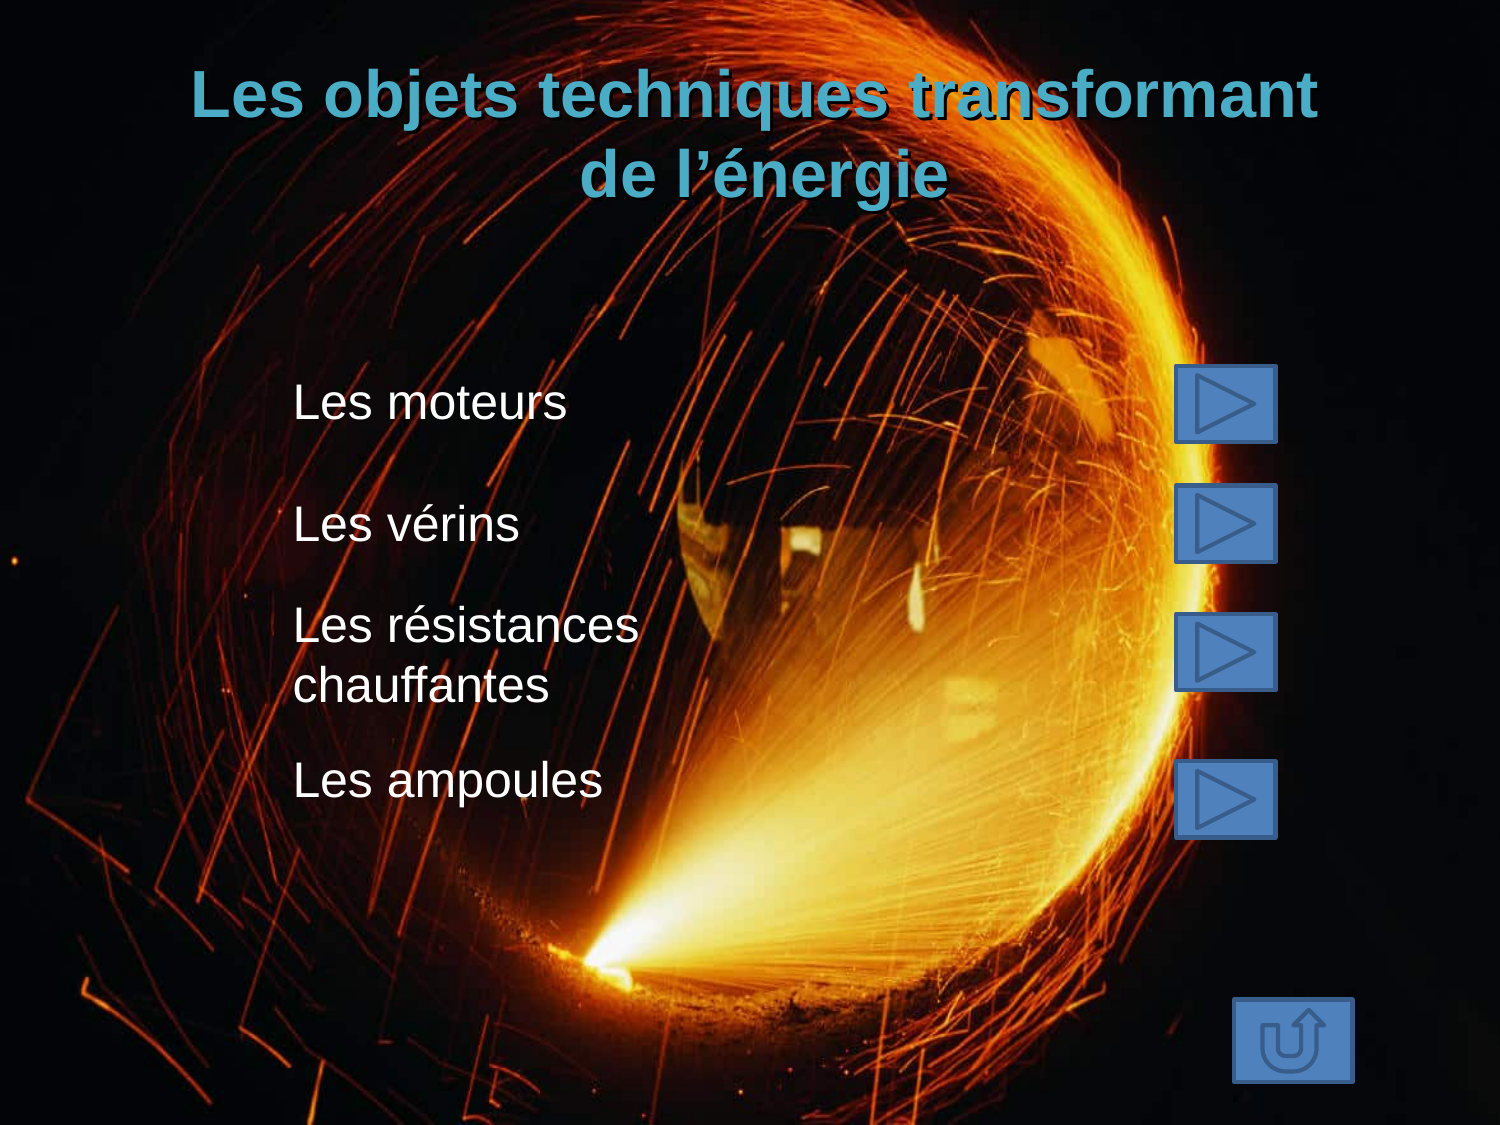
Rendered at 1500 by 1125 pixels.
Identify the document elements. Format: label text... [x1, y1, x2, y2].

text_box [1234, 999, 1353, 1082]
text_box [1176, 485, 1276, 562]
text_box Les moteurs [277, 362, 626, 438]
text_box [1176, 761, 1276, 838]
text_box [1176, 365, 1276, 442]
text_box Les ampoules [277, 739, 797, 816]
text_box Les résistances chauffantes [277, 585, 797, 722]
text_box Les objets techniques transformant de l’énergie [176, 43, 1354, 218]
picture [0, 0, 1500, 1125]
text_box Les vérins [277, 483, 626, 560]
text_box [1176, 614, 1276, 691]
